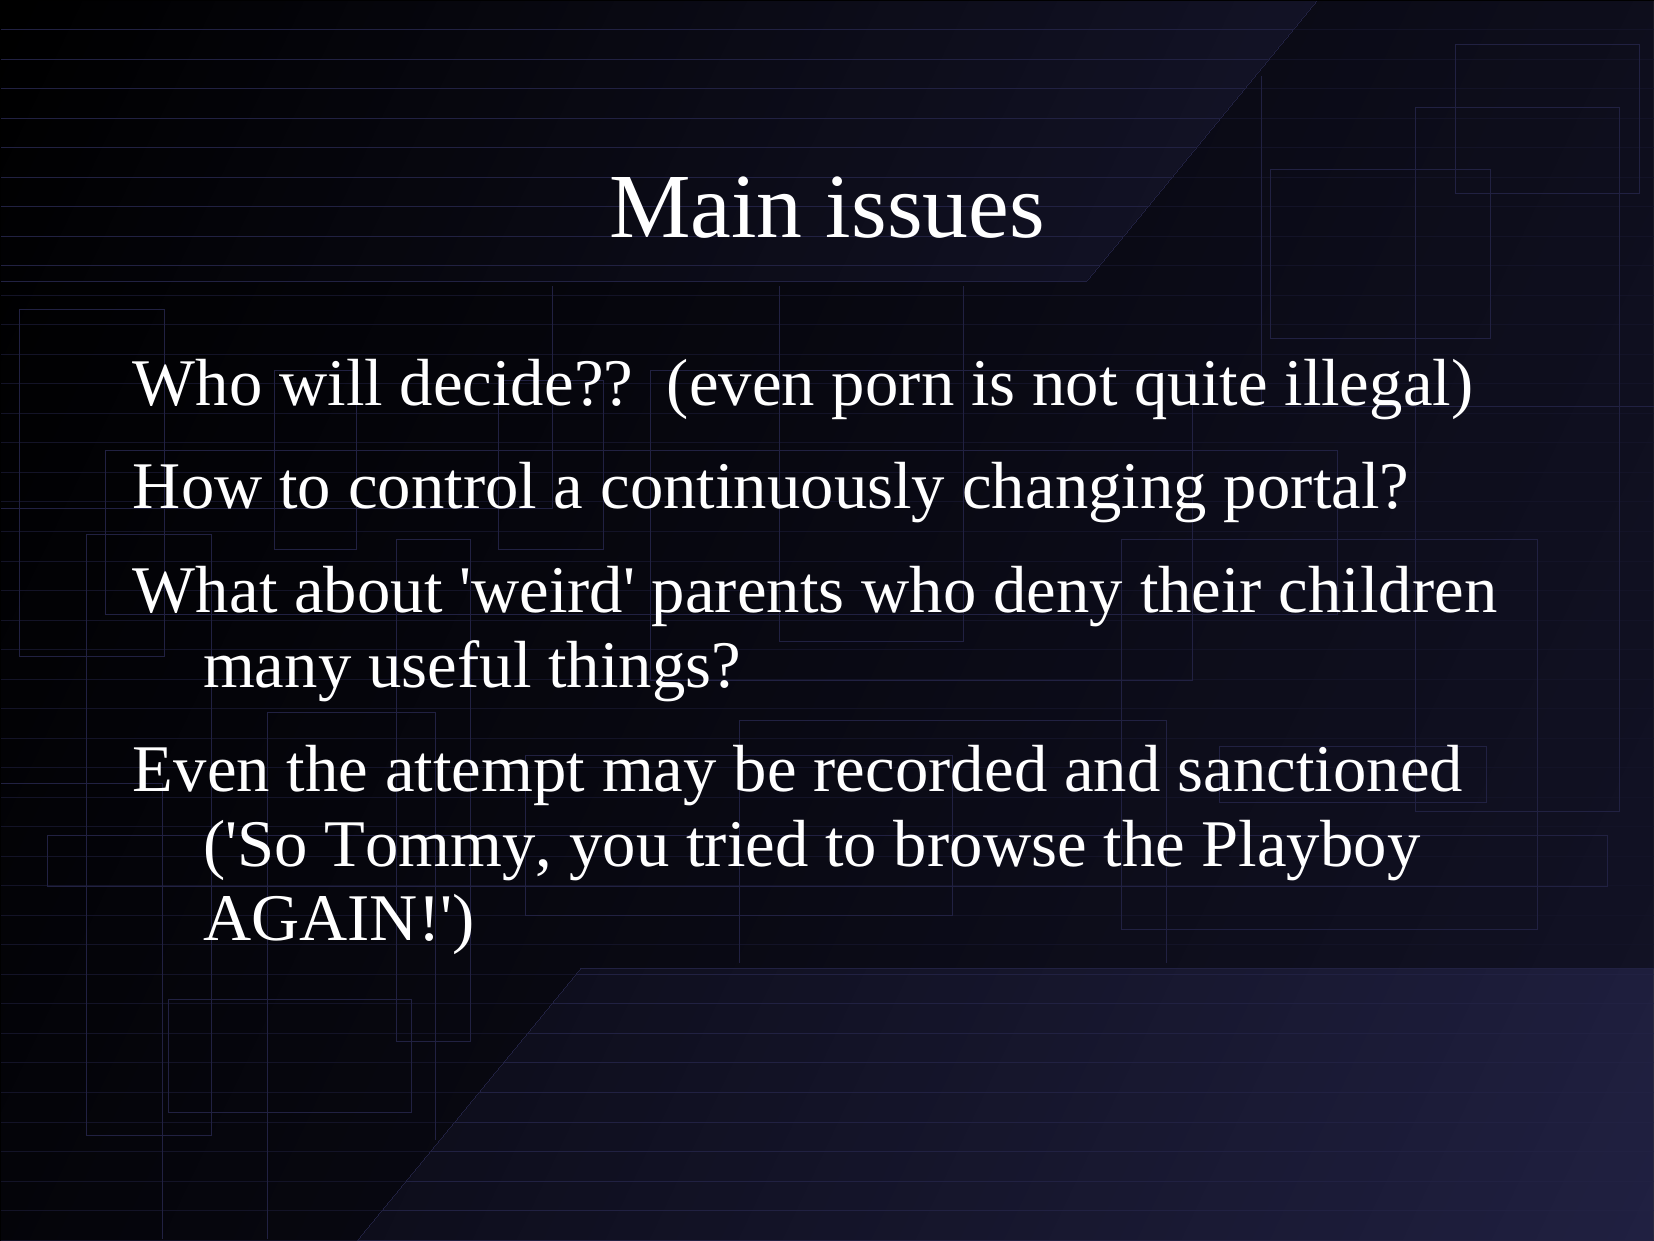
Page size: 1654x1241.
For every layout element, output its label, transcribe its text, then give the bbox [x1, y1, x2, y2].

title Main issues [121, 102, 1534, 311]
list Who will decide?? (even porn is not quite illegal) How to control a continuously changing portal? What about 'weird' parents who deny their children many useful things? Even the attempt may be recorded and sanctioned ('So Tommy, you tried to browse the Playboy AGAIN!') [121, 344, 1534, 1127]
